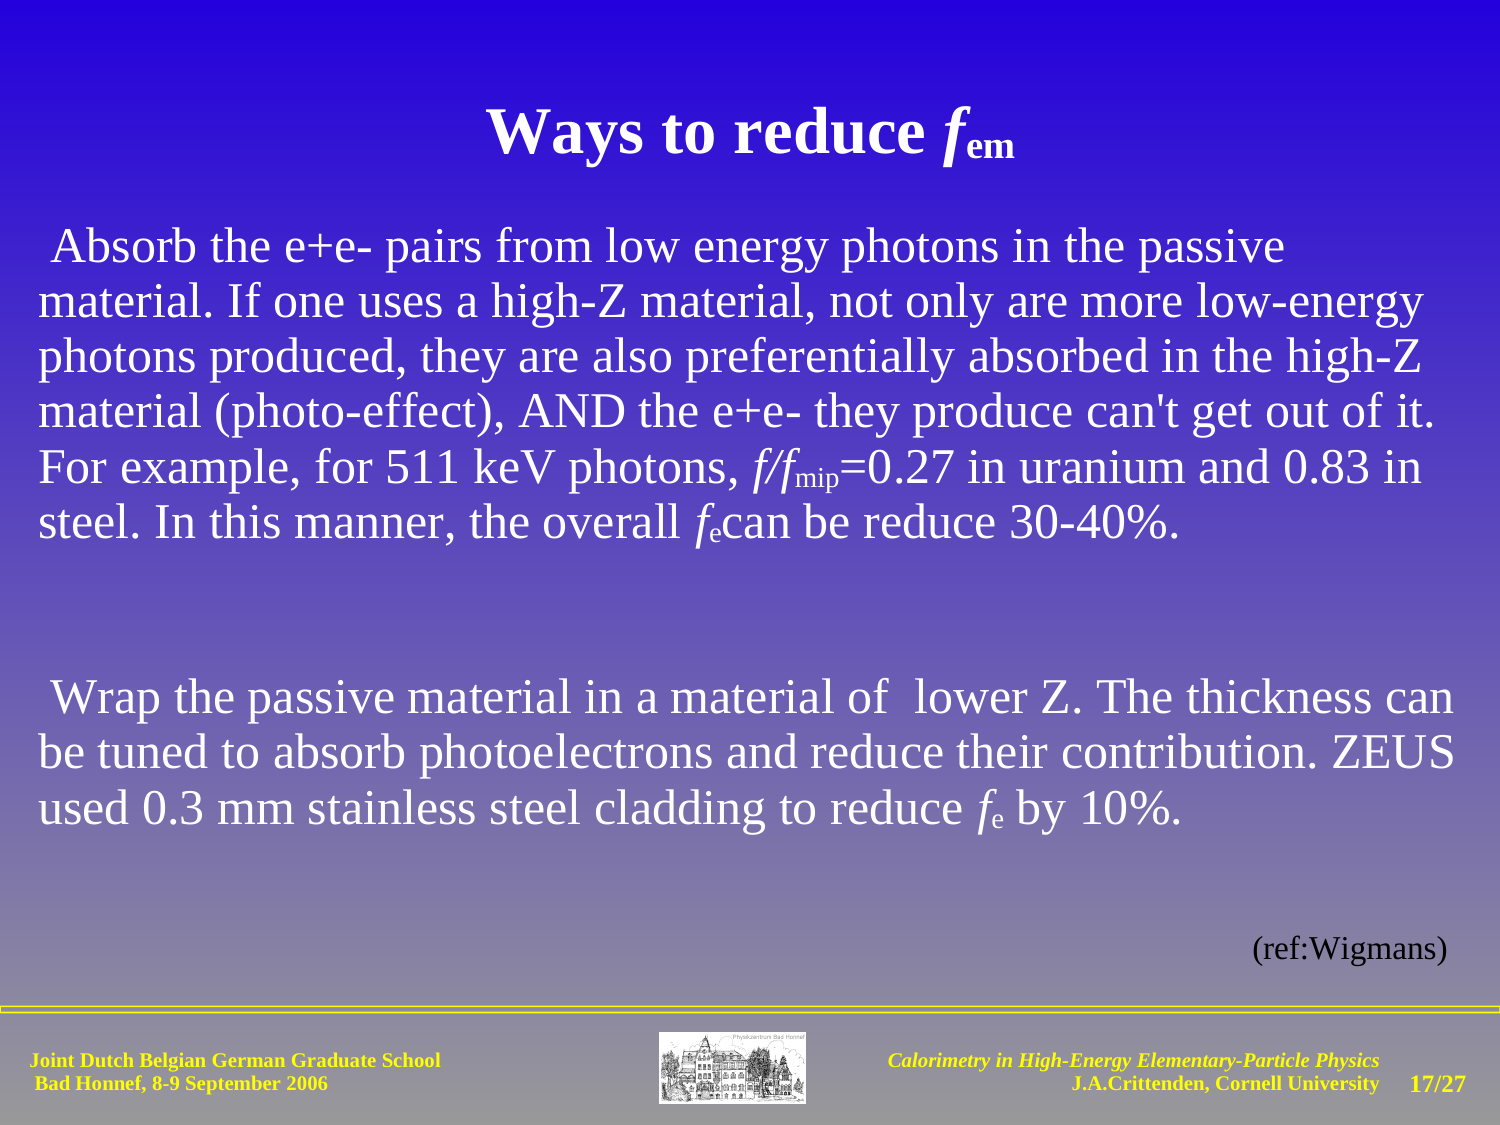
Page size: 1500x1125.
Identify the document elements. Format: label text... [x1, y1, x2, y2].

text_box Absorb the e+e- pairs from low energy photons in the passive material. If one uses a high-Z material, not only are more low-energy photons produced, they are also preferentially absorbed in the high-Z material (photo-effect), AND the e+e- they produce can't get out of it. For example, for 511 keV photons, f/fmip=0.27 in uranium and 0.83 in steel. In this manner, the overall fecan be reduce 30-40%. Wrap the passive material in a material of lower Z. The thickness can be tuned to absorb photoelectrons and reduce their contribution. ZEUS used 0.3 mm stainless steel cladding to reduce fe by 10%. [23, 210, 1486, 901]
picture [659, 1032, 806, 1104]
text_box (ref:Wigmans) [1237, 922, 1463, 976]
title Ways to reduce fem [112, 37, 1388, 210]
